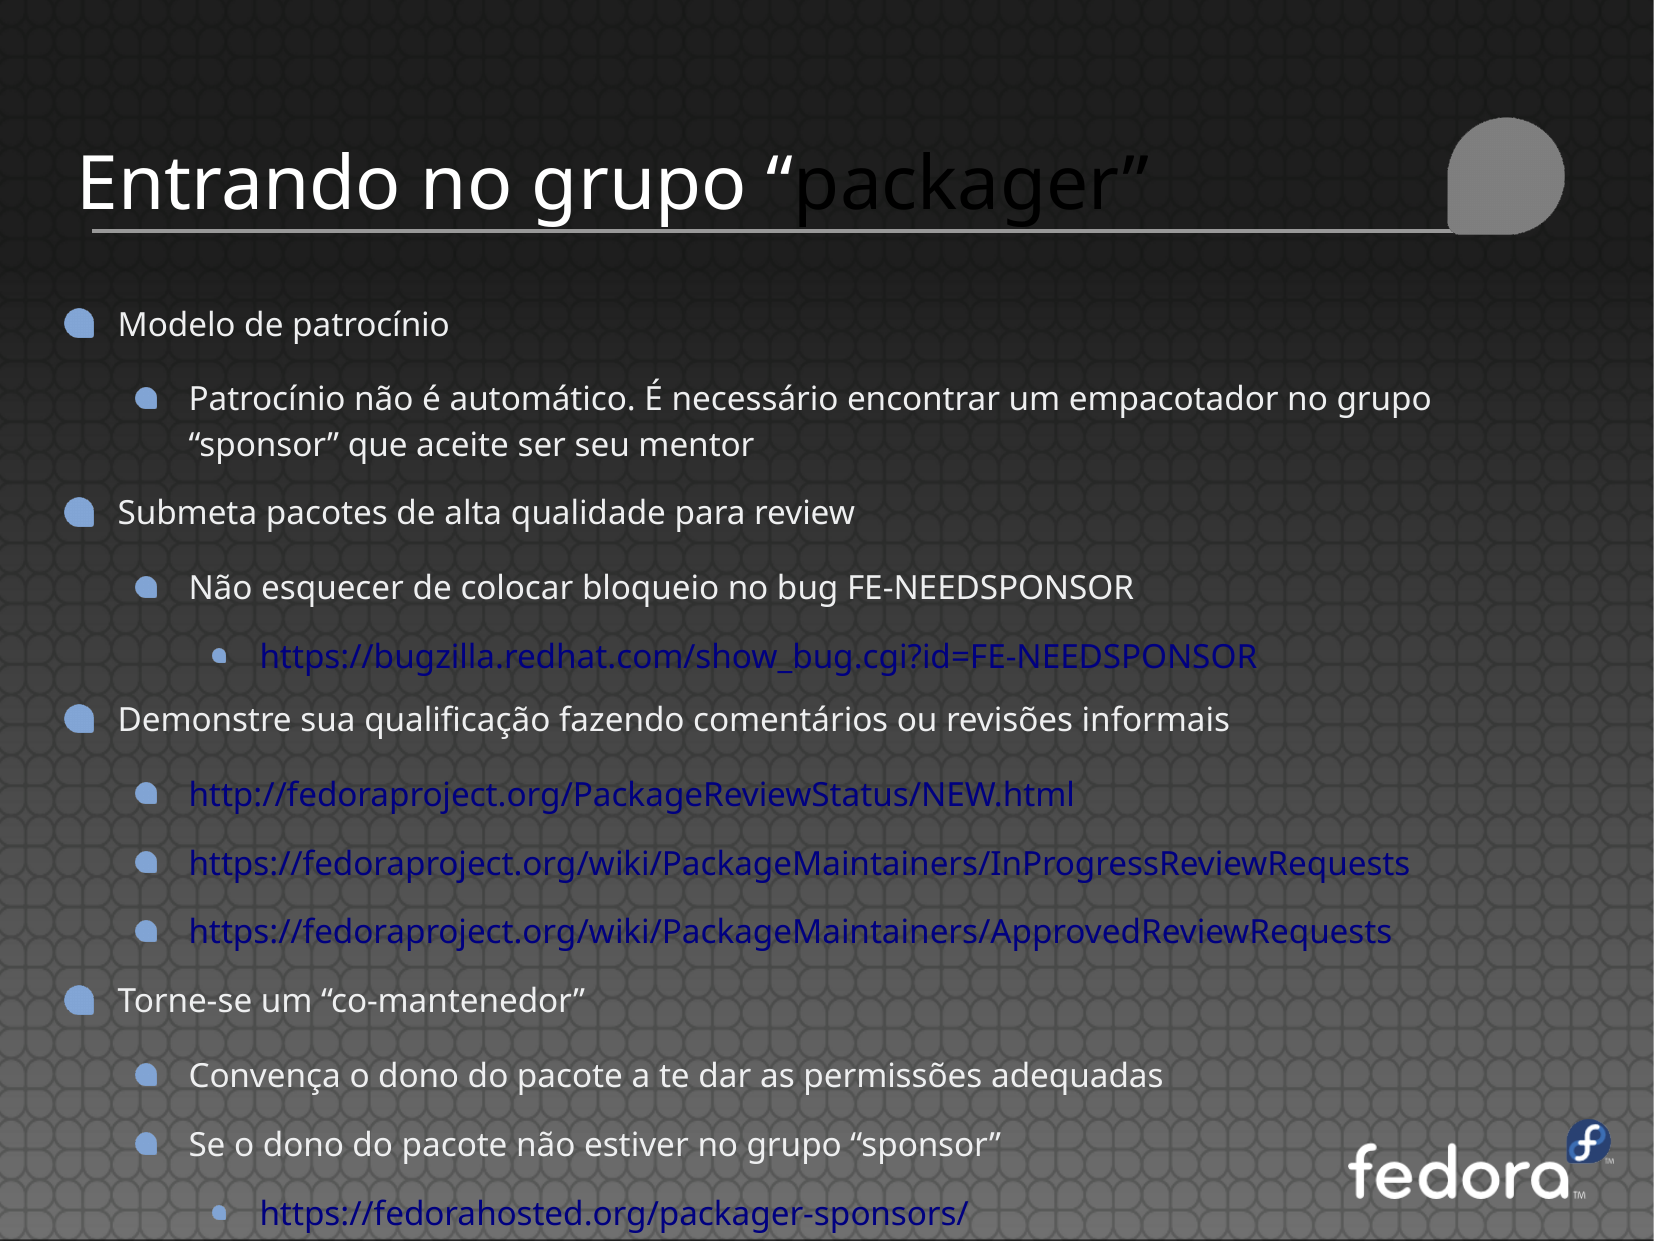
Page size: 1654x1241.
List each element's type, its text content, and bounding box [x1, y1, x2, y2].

picture [0, 0, 1654, 1241]
list Modelo de patrocínio Patrocínio não é automático. É necessário encontrar um empacotador no grupo “sponsor” que aceite ser seu mentor Submeta pacotes de alta qualidade para review Não esquecer de colocar bloqueio no bug FE-NEEDSPONSOR https://bugzilla.redhat.com/show_bug.cgi?id=FE-NEEDSPONSOR Demonstre sua qualificação fazendo comentários ou revisões informais http://fedoraproject.org/PackageReviewStatus/NEW.html https://fedoraproject.org/wiki/PackageMaintainers/InProgressReviewRequests https://fedoraproject.org/wiki/PackageMaintainers/ApprovedReviewRequests Torne-se um “co-mantenedor” Convença o dono do pacote a te dar as permissões adequadas Se o dono do pacote não estiver no grupo “sponsor” https://fedorahosted.org/packager-sponsors/ [46, 300, 1536, 1141]
title Entrando no grupo “packager” [76, 112, 1566, 249]
